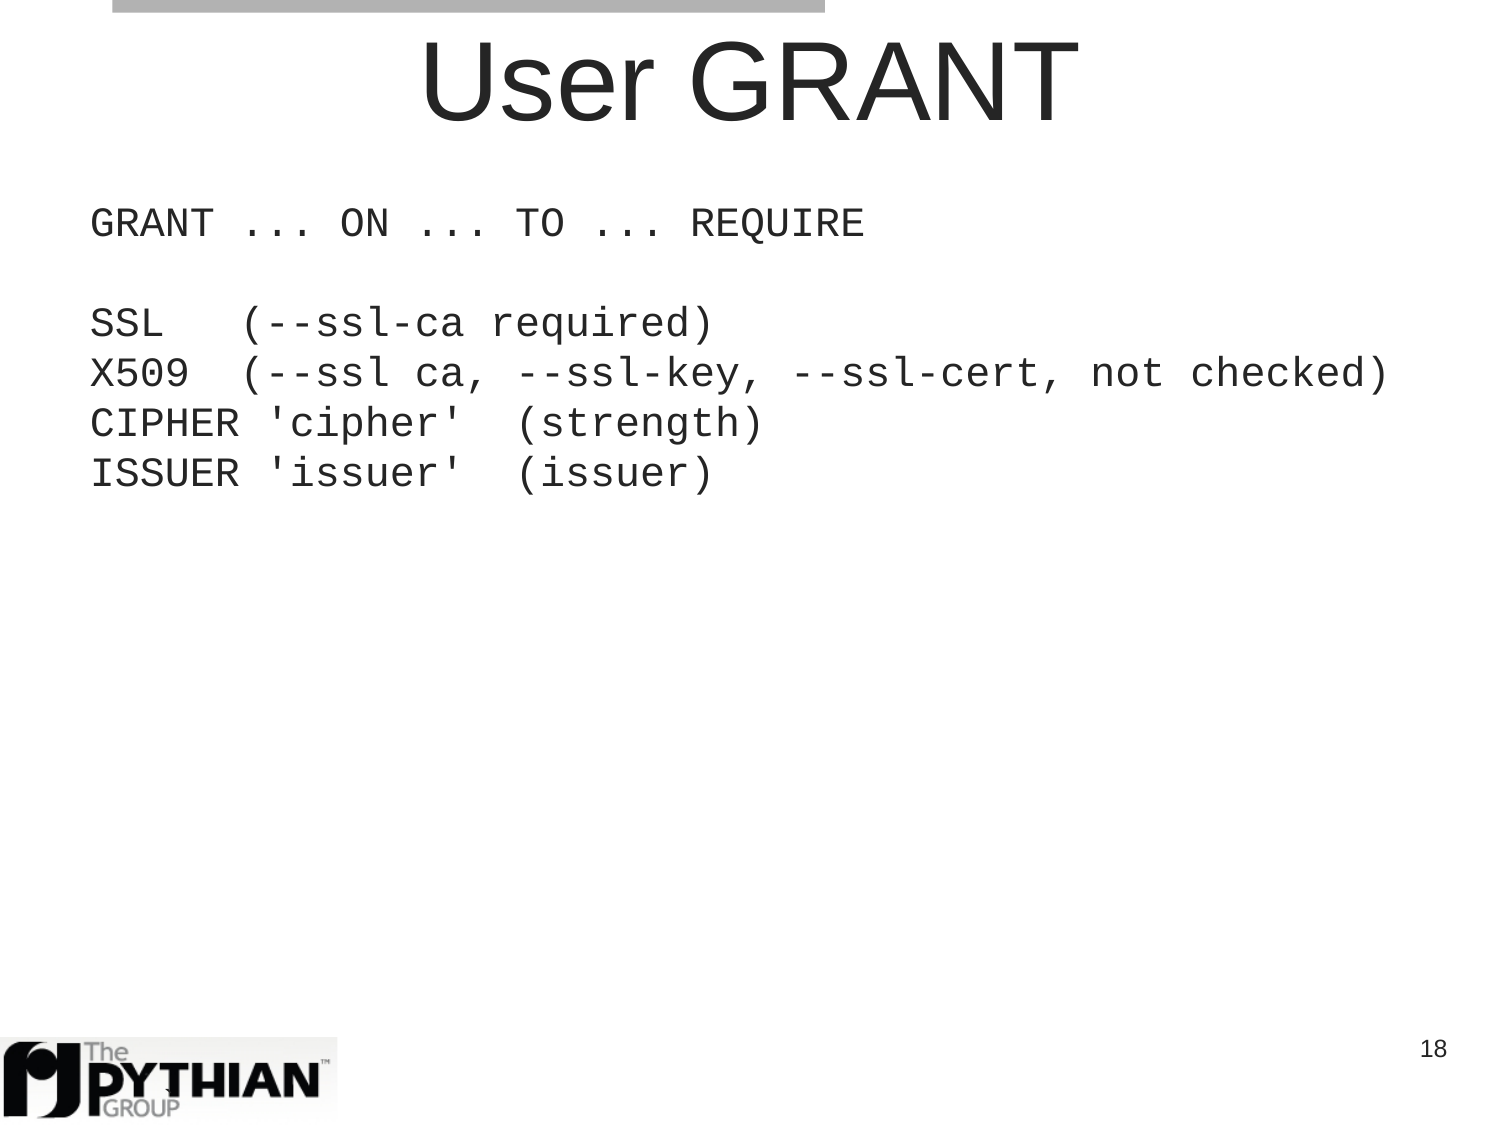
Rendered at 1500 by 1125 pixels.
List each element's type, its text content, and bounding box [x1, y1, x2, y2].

text_box GRANT ... ON ... TO ... REQUIRE SSL (--ssl-ca required) X509 (--ssl ca, --ssl-key, --ssl-cert, not checked) CIPHER 'cipher' (strength) ISSUER 'issuer' (issuer) [75, 187, 1500, 1013]
text_box User GRANT [0, 0, 1500, 151]
text_box <number> [1112, 1024, 1463, 1103]
picture [0, 1037, 338, 1125]
